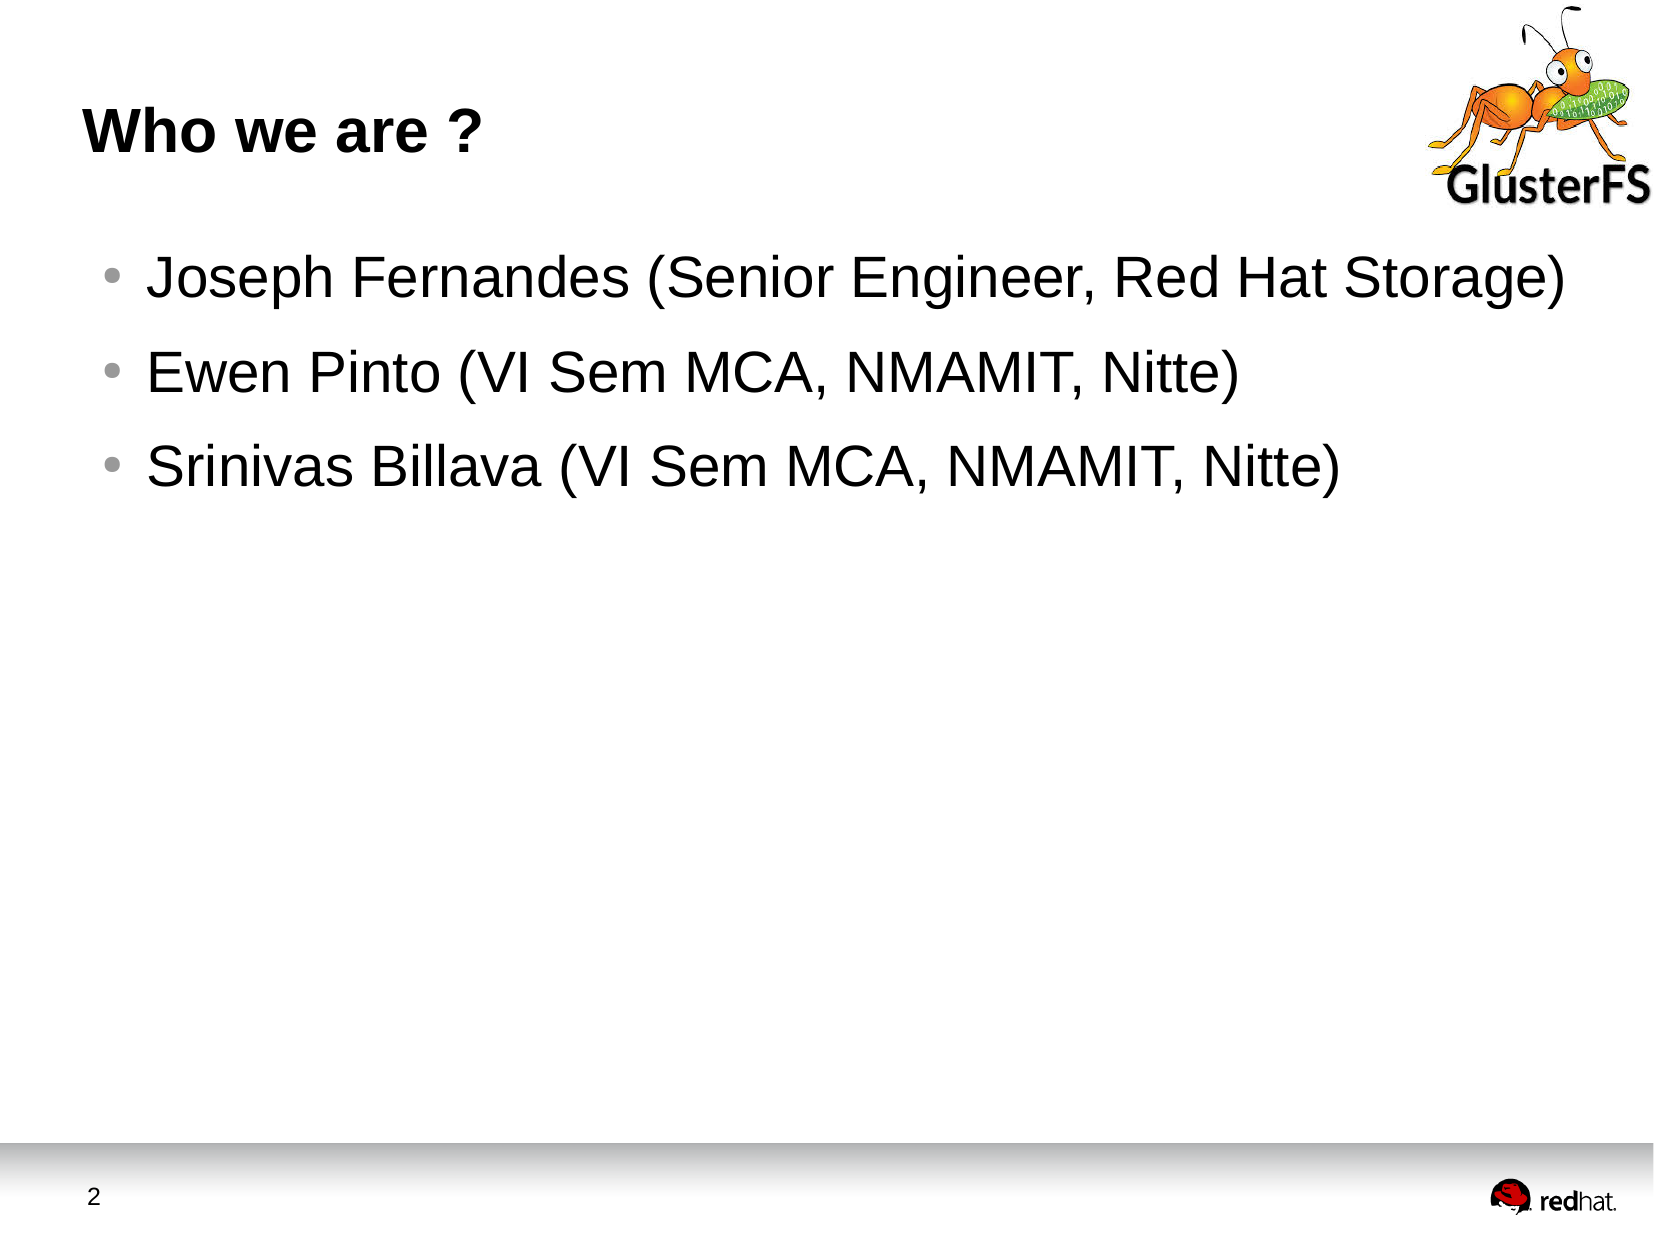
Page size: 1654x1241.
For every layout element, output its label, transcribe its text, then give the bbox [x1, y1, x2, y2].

picture [1425, 4, 1653, 208]
picture [0, 1143, 1654, 1241]
title Who we are ? [82, 37, 1426, 226]
list Joseph Fernandes (Senior Engineer, Red Hat Storage) Ewen Pinto (VI Sem MCA, NMAMIT, Nitte) Srinivas Billava (VI Sem MCA, NMAMIT, Nitte) [86, 244, 1576, 1039]
